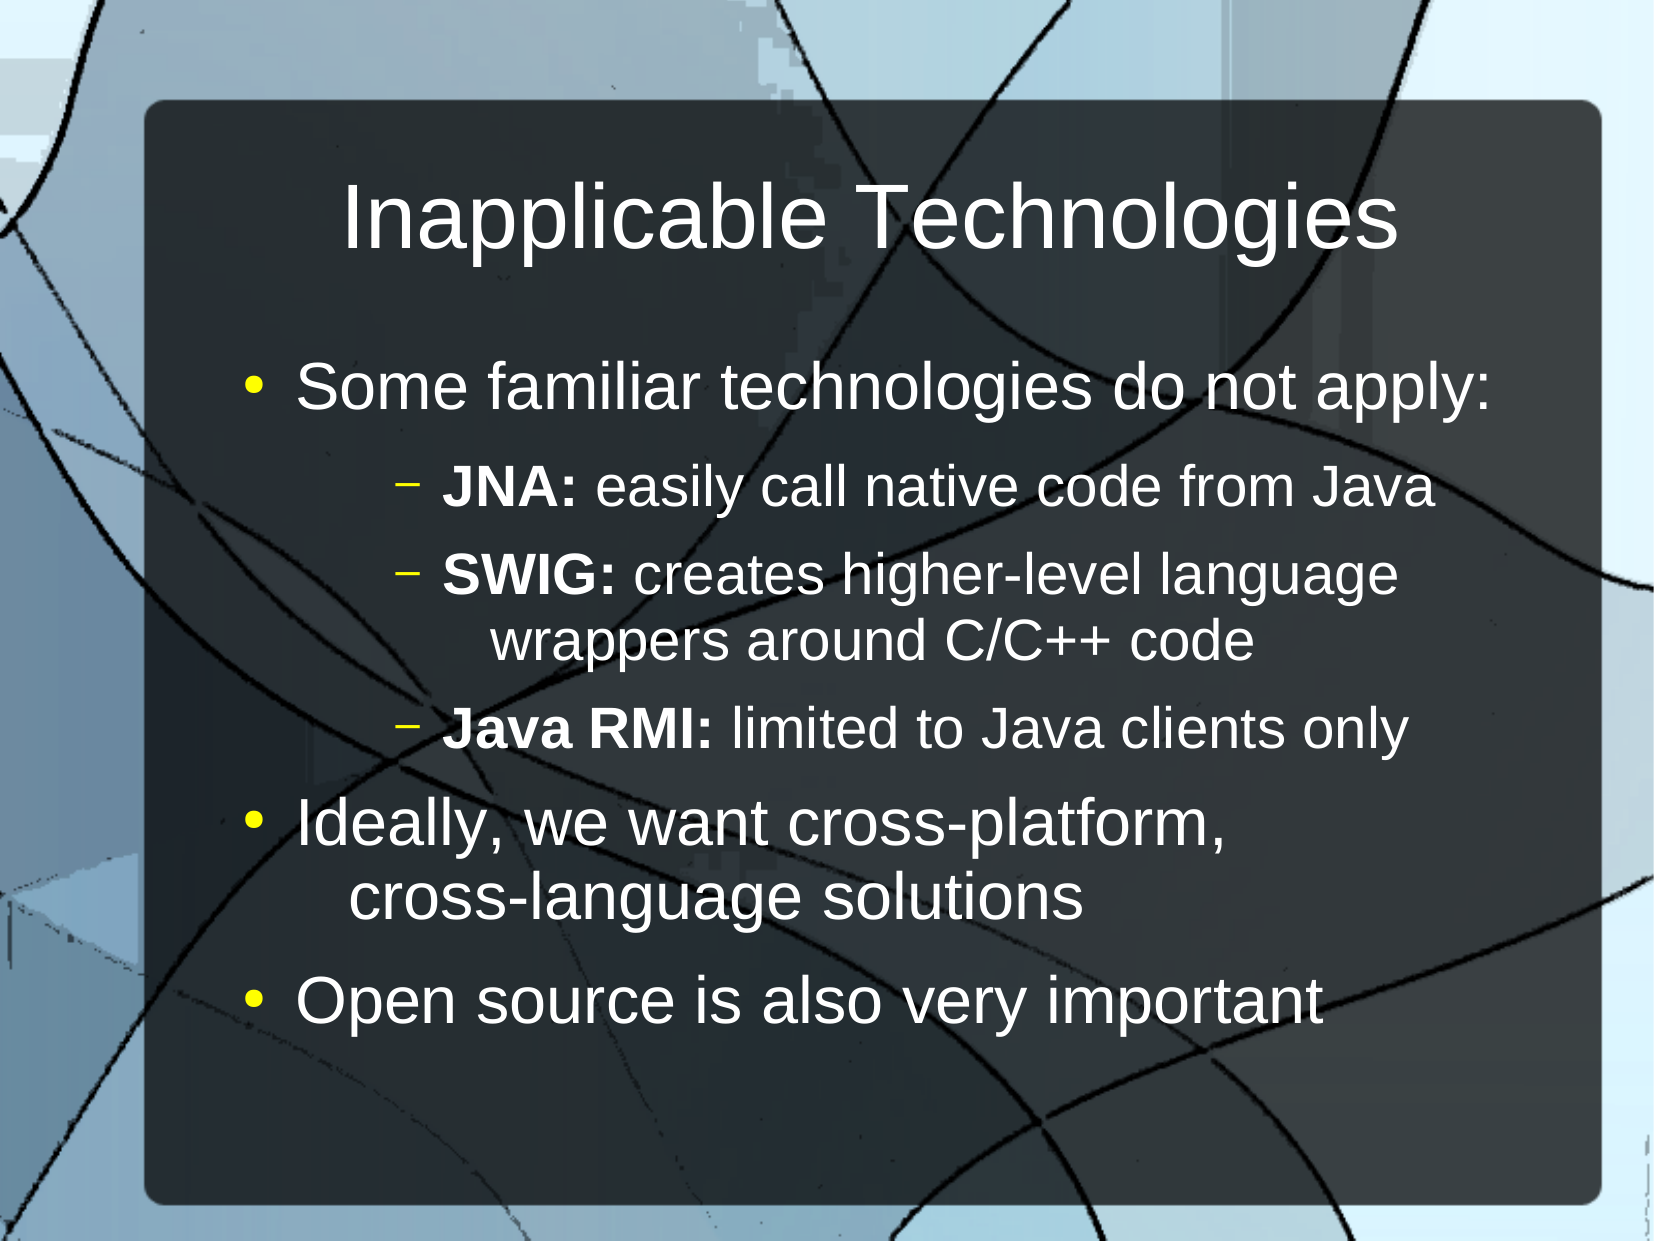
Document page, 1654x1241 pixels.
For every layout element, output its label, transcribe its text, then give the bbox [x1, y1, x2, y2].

picture [0, 0, 1654, 1241]
title Inapplicable Technologies [159, 108, 1583, 325]
list Some familiar technologies do not apply: JNA: easily call native code from Java SWIG: creates higher-level language wrappers around C/C++ code Java RMI: limited to Java clients only Ideally, we want cross-platform, cross-language solutions Open source is also very important [206, 349, 1571, 1168]
